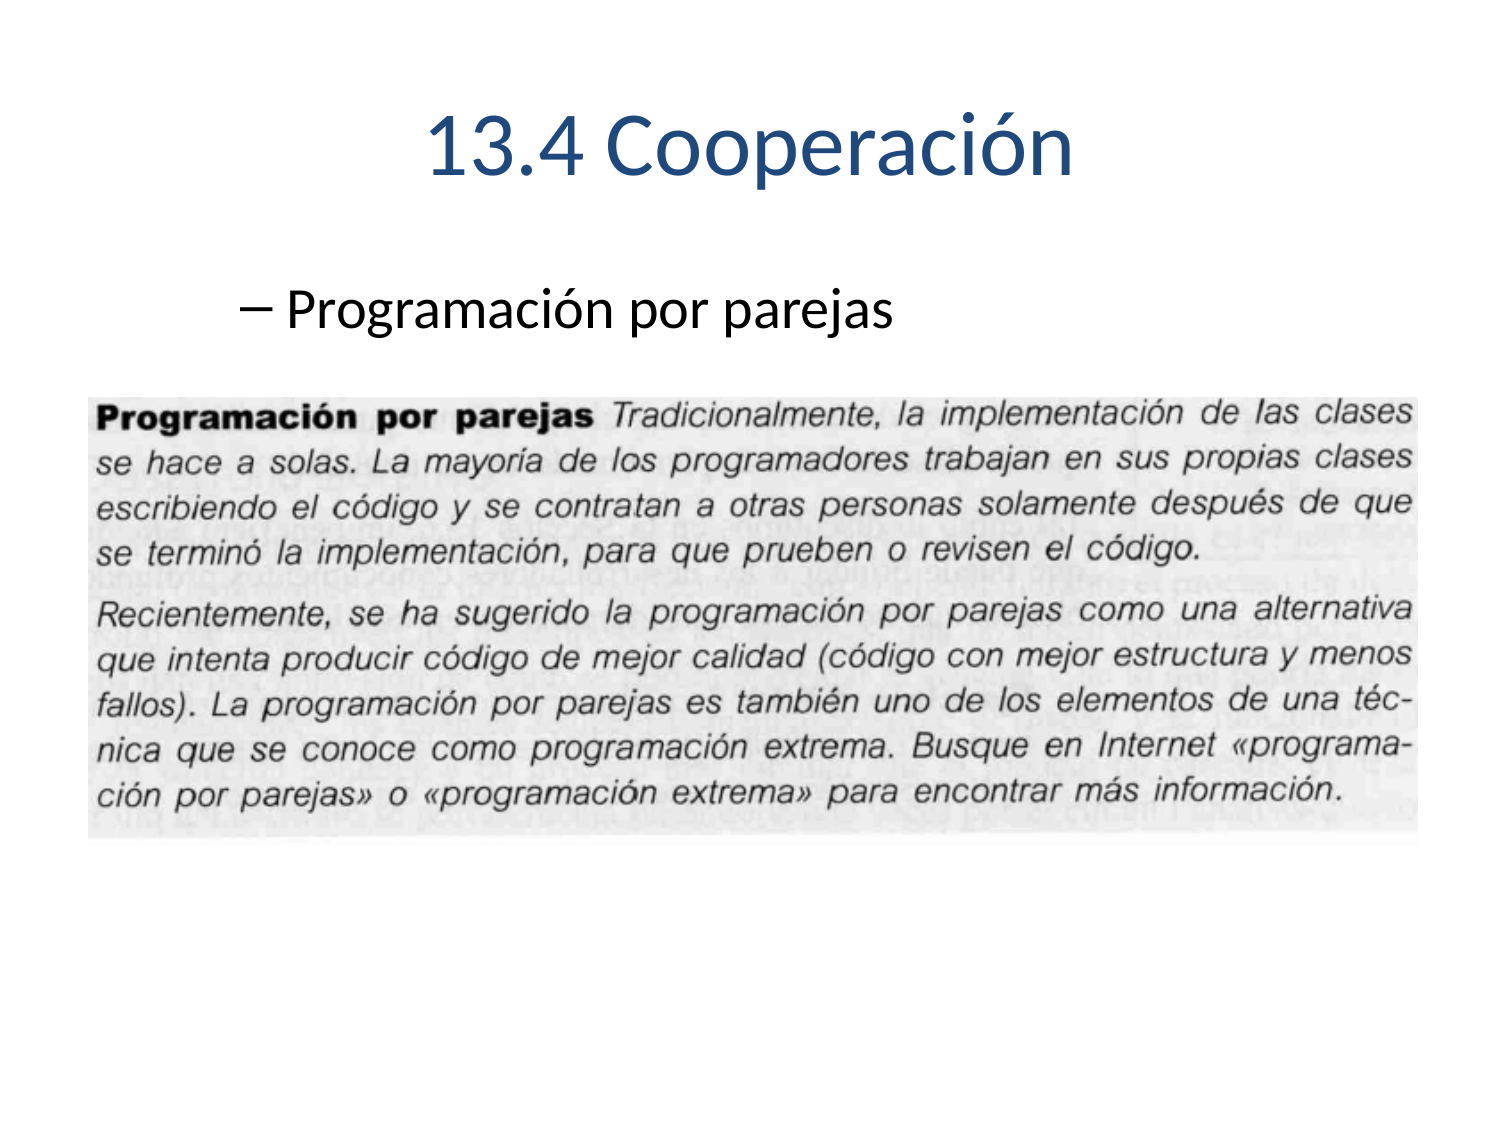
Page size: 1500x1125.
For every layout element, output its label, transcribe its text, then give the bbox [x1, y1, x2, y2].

title 13.4 Cooperación [75, 45, 1426, 233]
list Programación por parejas [75, 262, 1426, 374]
picture [88, 397, 1418, 847]
